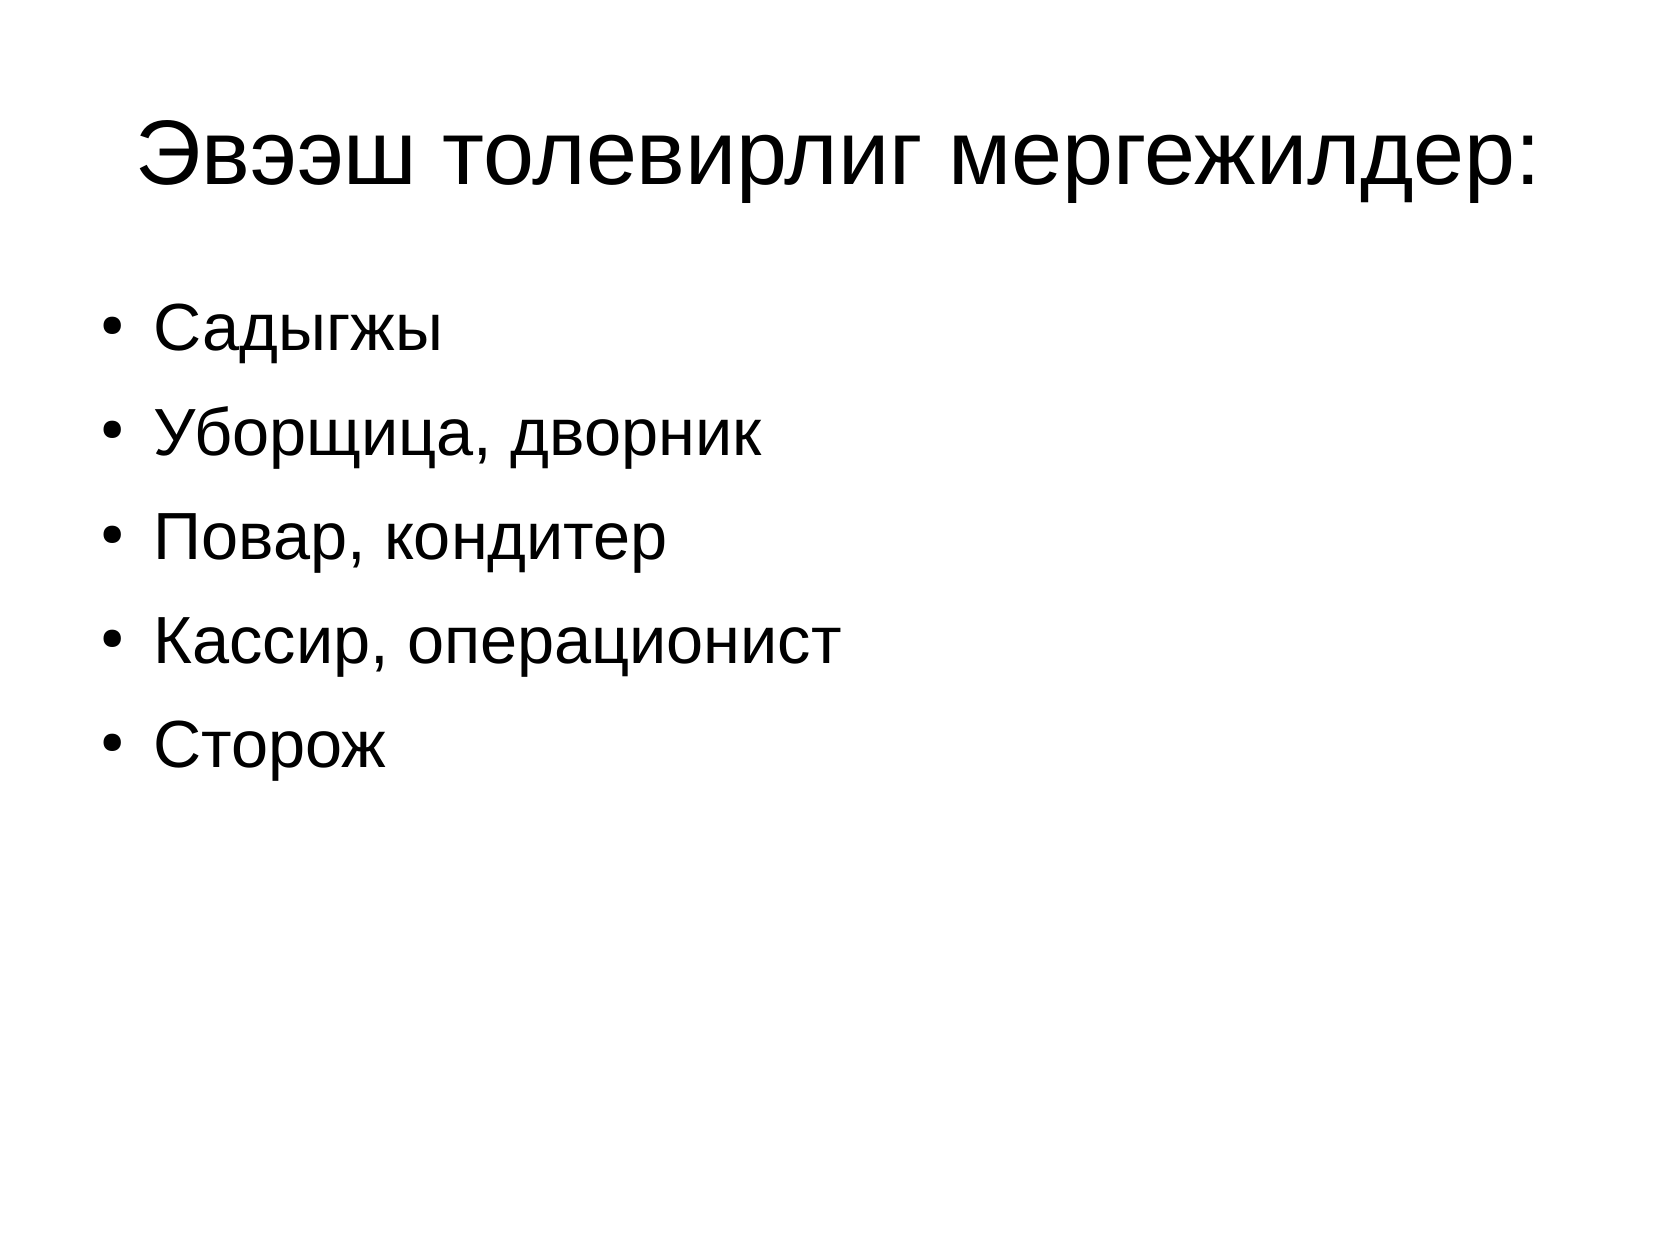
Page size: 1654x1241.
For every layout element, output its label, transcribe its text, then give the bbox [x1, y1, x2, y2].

list Садыгжы Уборщица, дворник Повар, кондитер Кассир, операционист Сторож [82, 290, 1571, 1094]
title Эвээш толевирлиг мергежилдер: [82, 56, 1571, 250]
